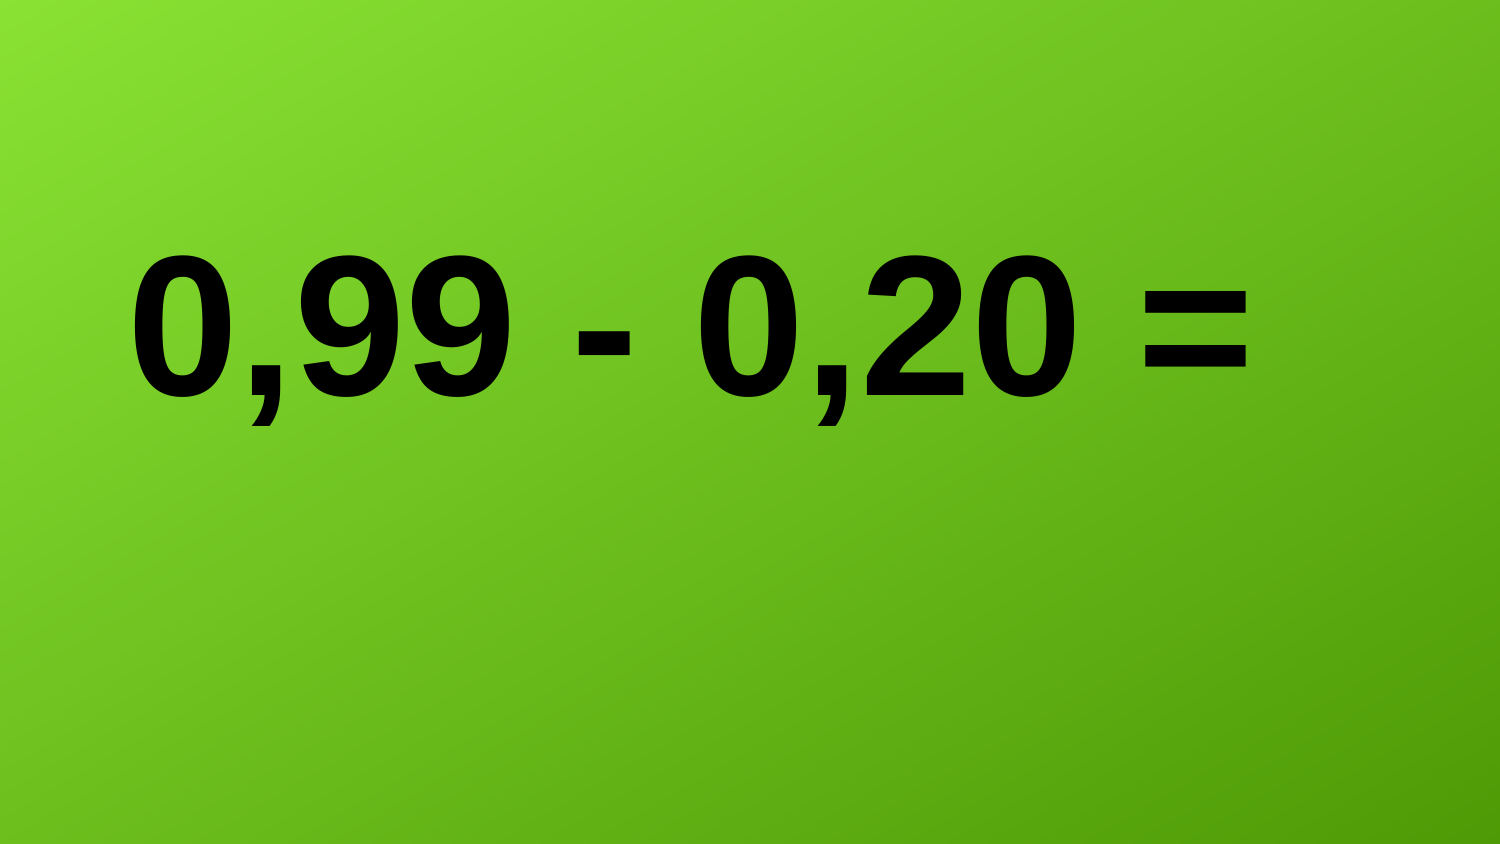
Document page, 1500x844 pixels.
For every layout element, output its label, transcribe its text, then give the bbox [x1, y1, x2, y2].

title 0,99 - 0,20 = [112, 259, 1388, 450]
